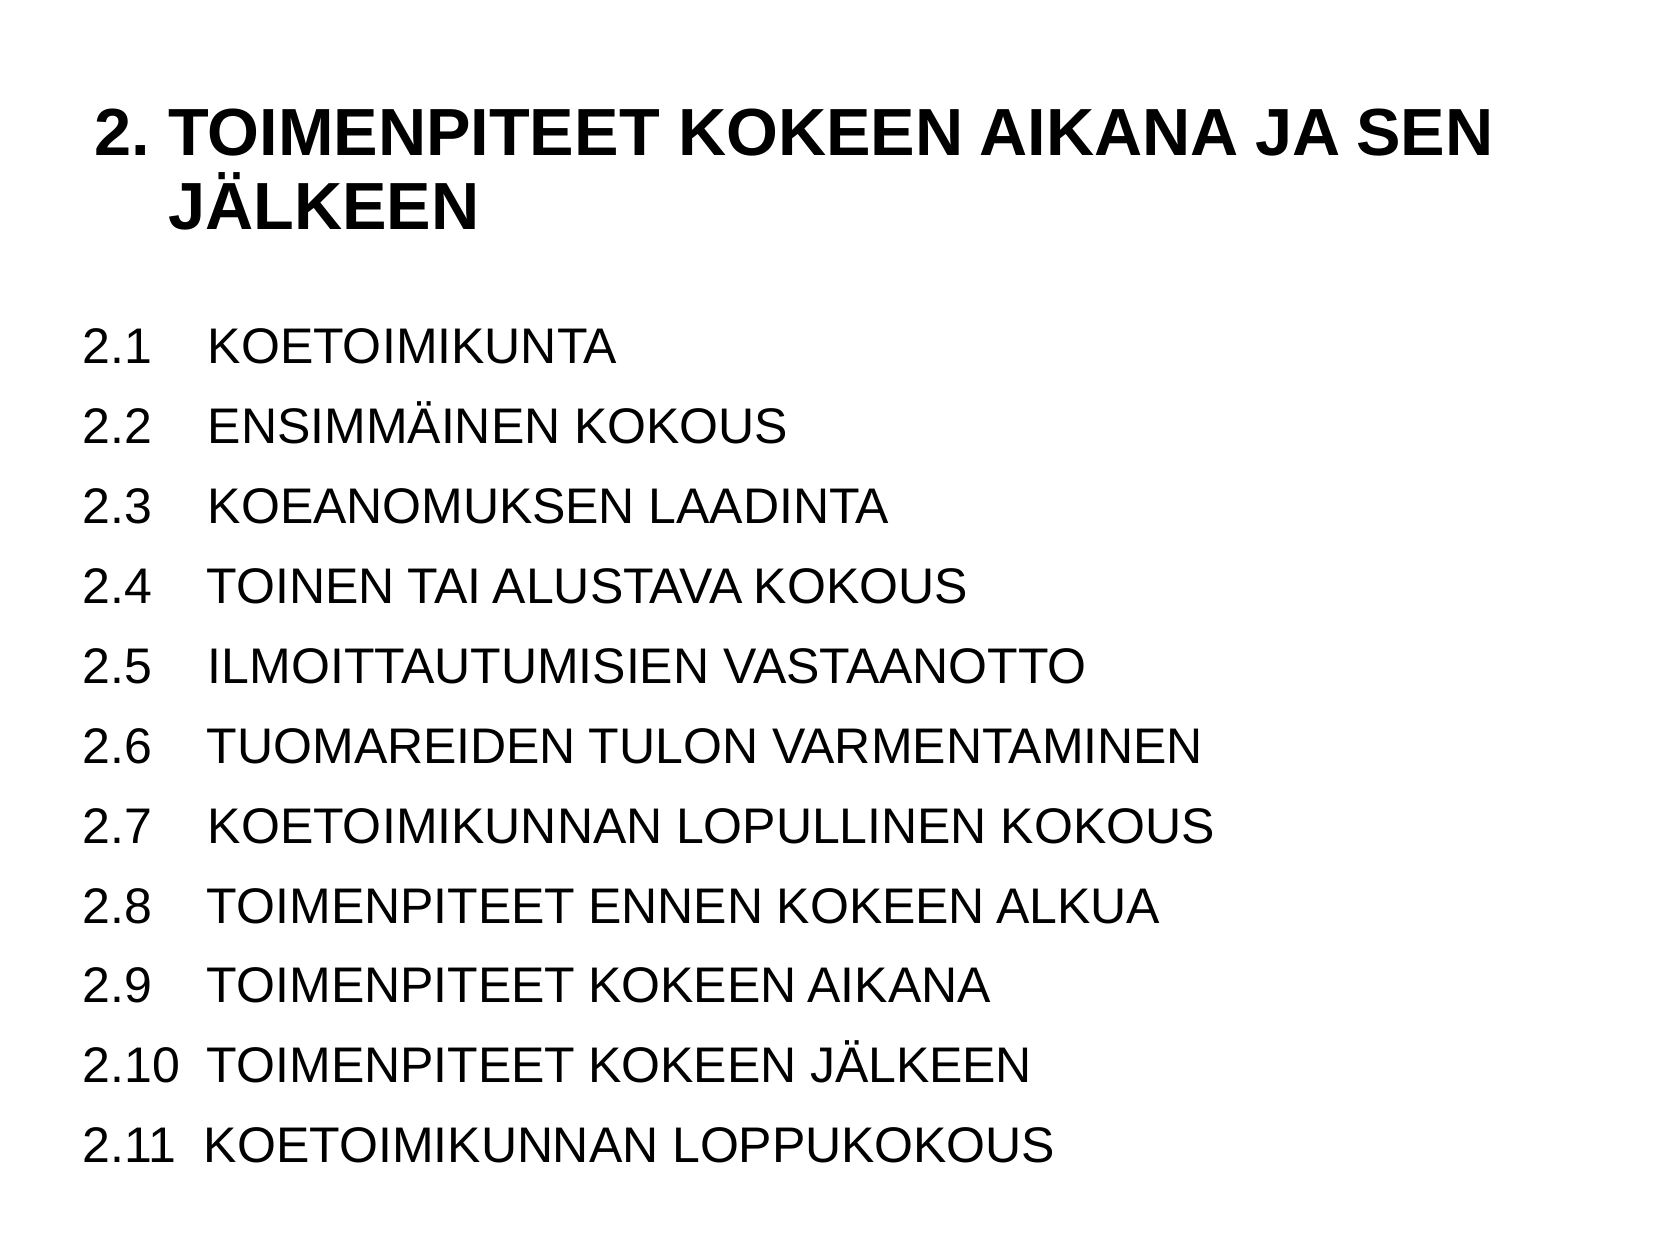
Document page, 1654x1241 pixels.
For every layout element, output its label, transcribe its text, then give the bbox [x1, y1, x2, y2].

subtitle 2.1 KOETOIMIKUNTA 2.2 ENSIMMÄINEN KOKOUS 2.3 KOEANOMUKSEN LAADINTA 2.4 TOINEN TAI ALUSTAVA KOKOUS 2.5 ILMOITTAUTUMISIEN VASTAANOTTO 2.6 TUOMAREIDEN TULON VARMENTAMINEN 2.7 KOETOIMIKUNNAN LOPULLINEN KOKOUS 2.8 TOIMENPITEET ENNEN KOKEEN ALKUA 2.9 TOIMENPITEET KOKEEN AIKANA 2.10 TOIMENPITEET KOKEEN JÄLKEEN 2.11 KOETOIMIKUNNAN LOPPUKOKOUS [82, 317, 1571, 1175]
title 2. TOIMENPITEET KOKEEN AIKANA JA SEN JÄLKEEN [94, 94, 1583, 245]
